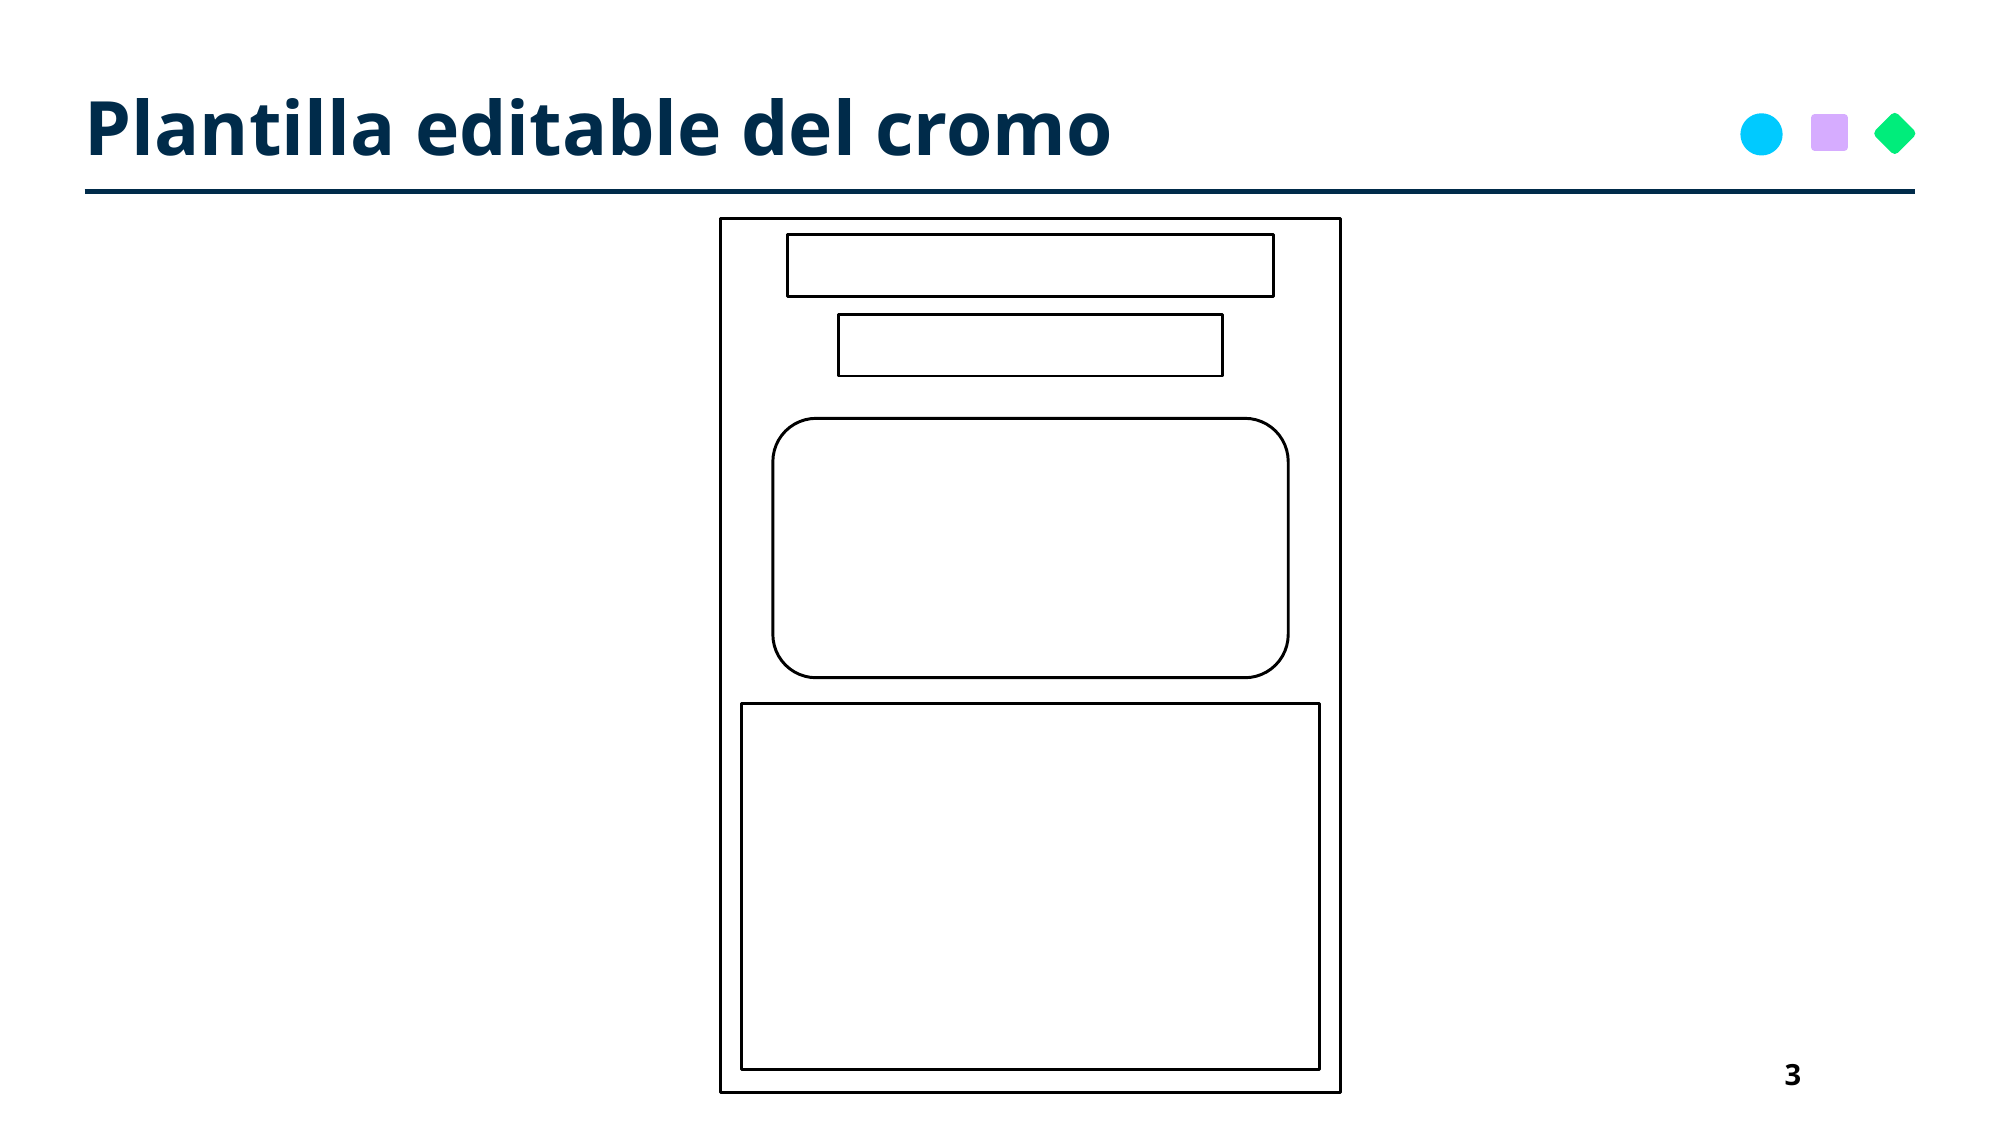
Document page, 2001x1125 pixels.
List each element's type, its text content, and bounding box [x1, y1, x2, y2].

title Plantilla editable del cromo [84, 29, 1601, 178]
text_box [720, 218, 1341, 1093]
